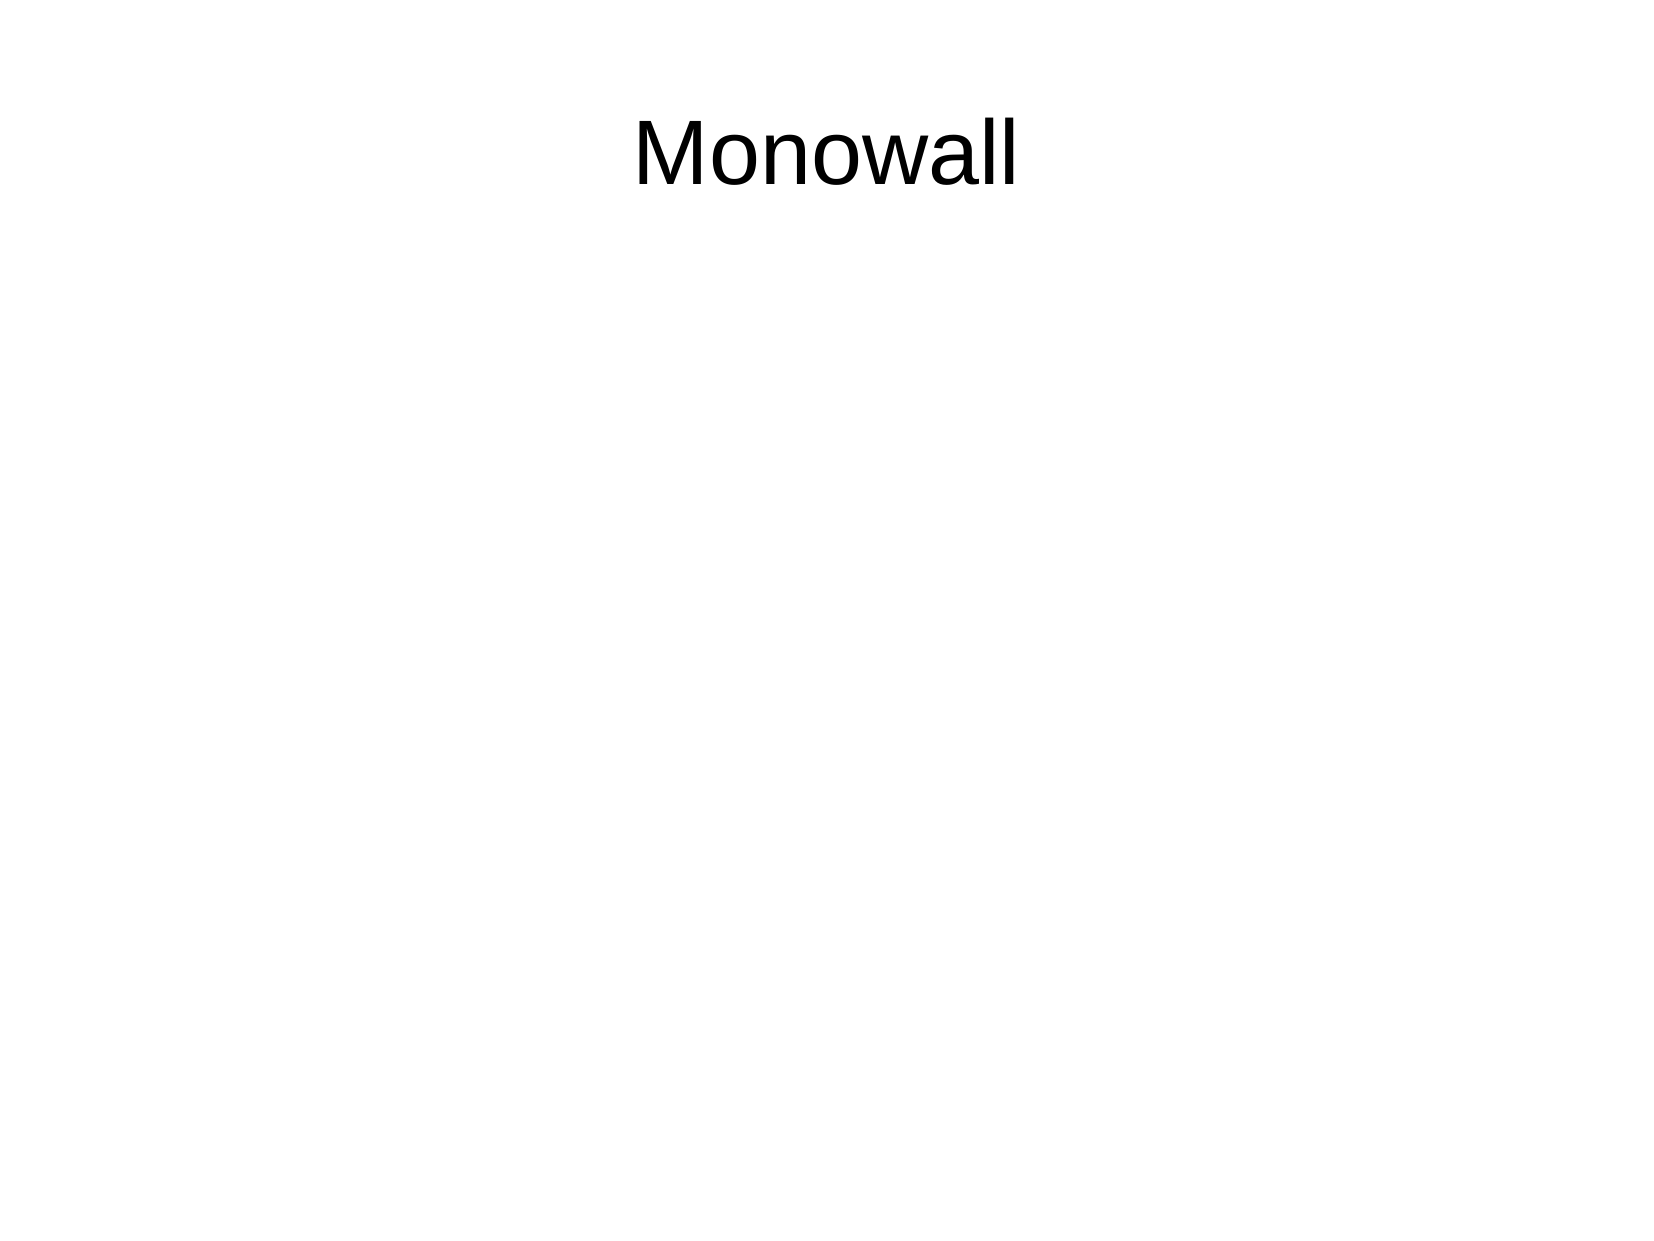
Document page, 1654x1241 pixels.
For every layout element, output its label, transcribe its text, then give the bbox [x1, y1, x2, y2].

title Monowall [82, 49, 1571, 257]
picture [342, 75, 1313, 1145]
